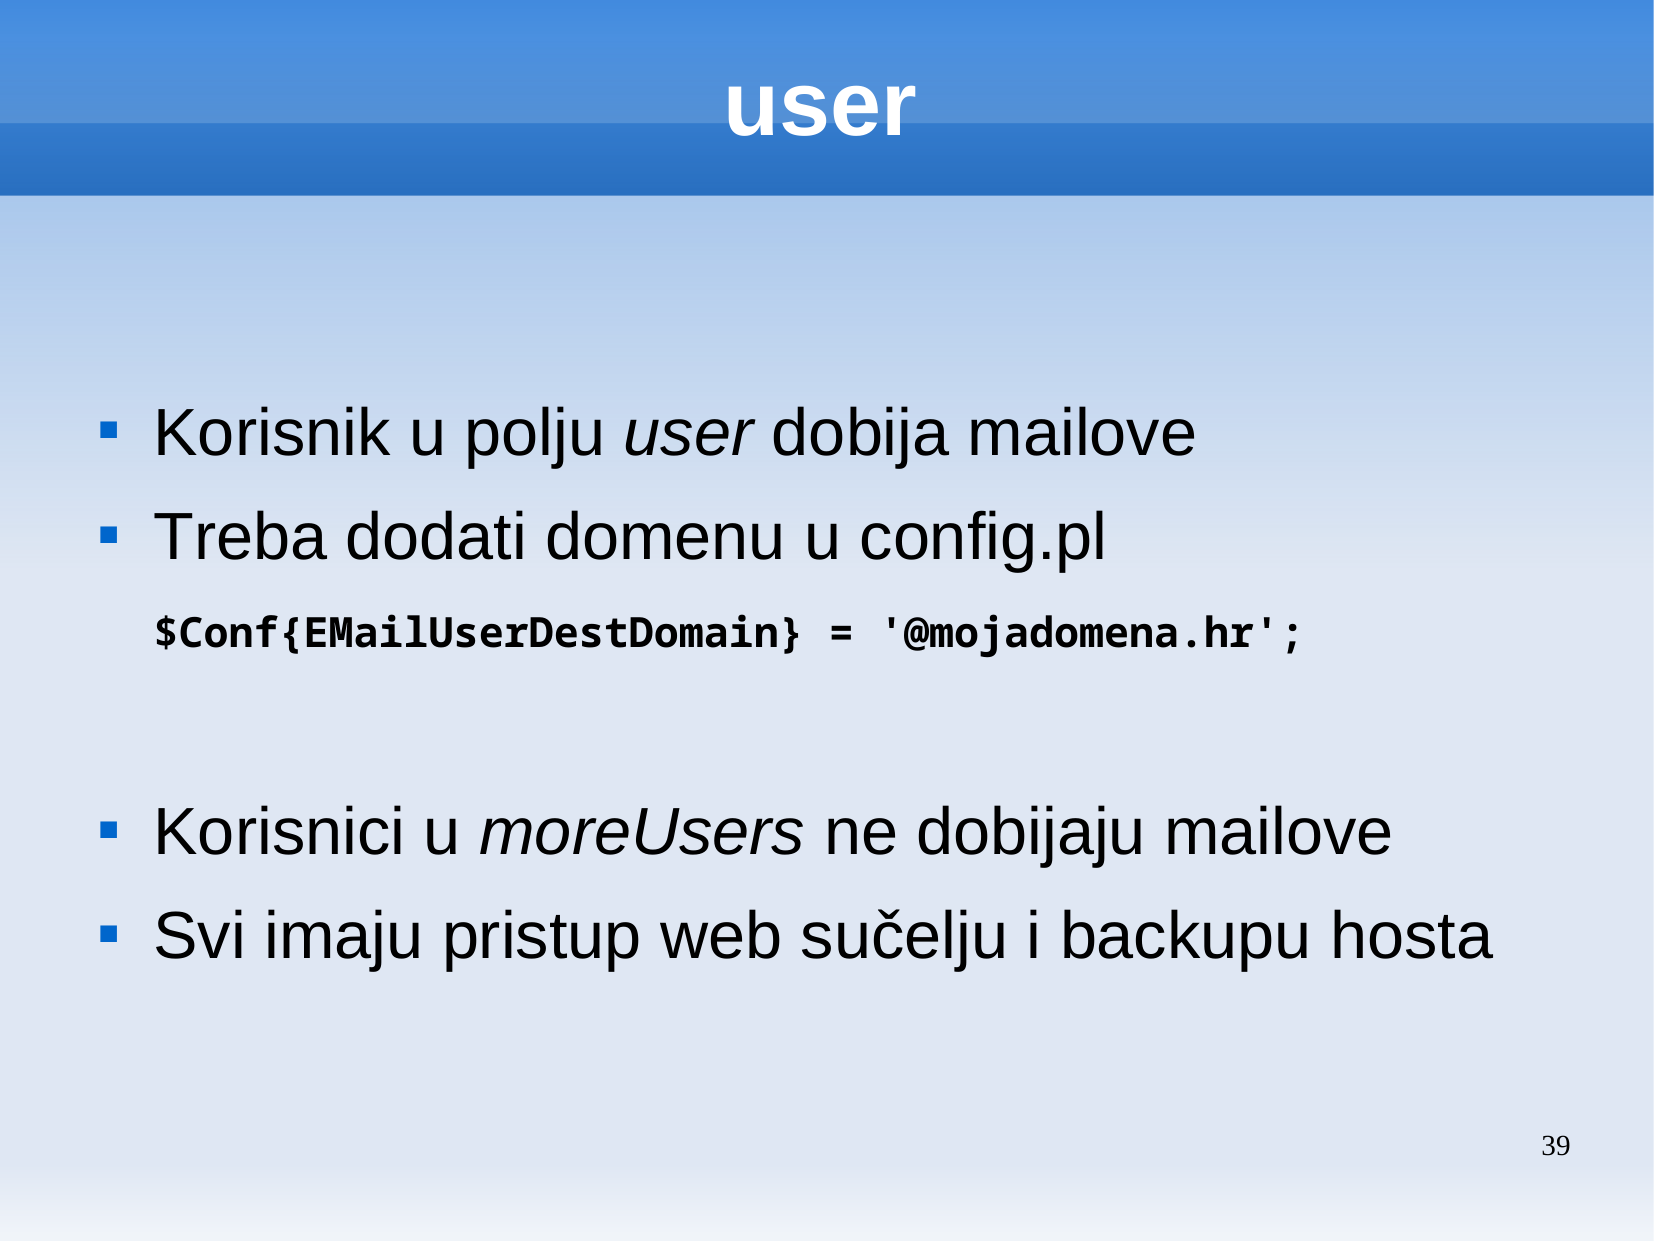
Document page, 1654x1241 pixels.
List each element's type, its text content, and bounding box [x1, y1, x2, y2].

list Korisnik u polju user dobija mailove Treba dodati domenu u config.pl $Conf{EMailUserDestDomain} = '@mojadomena.hr'; Korisnici u moreUsers ne dobijaju mailove Svi imaju pristup web sučelju i backupu hosta [82, 290, 1571, 1094]
title user [76, 7, 1565, 200]
picture [0, 0, 1654, 1241]
